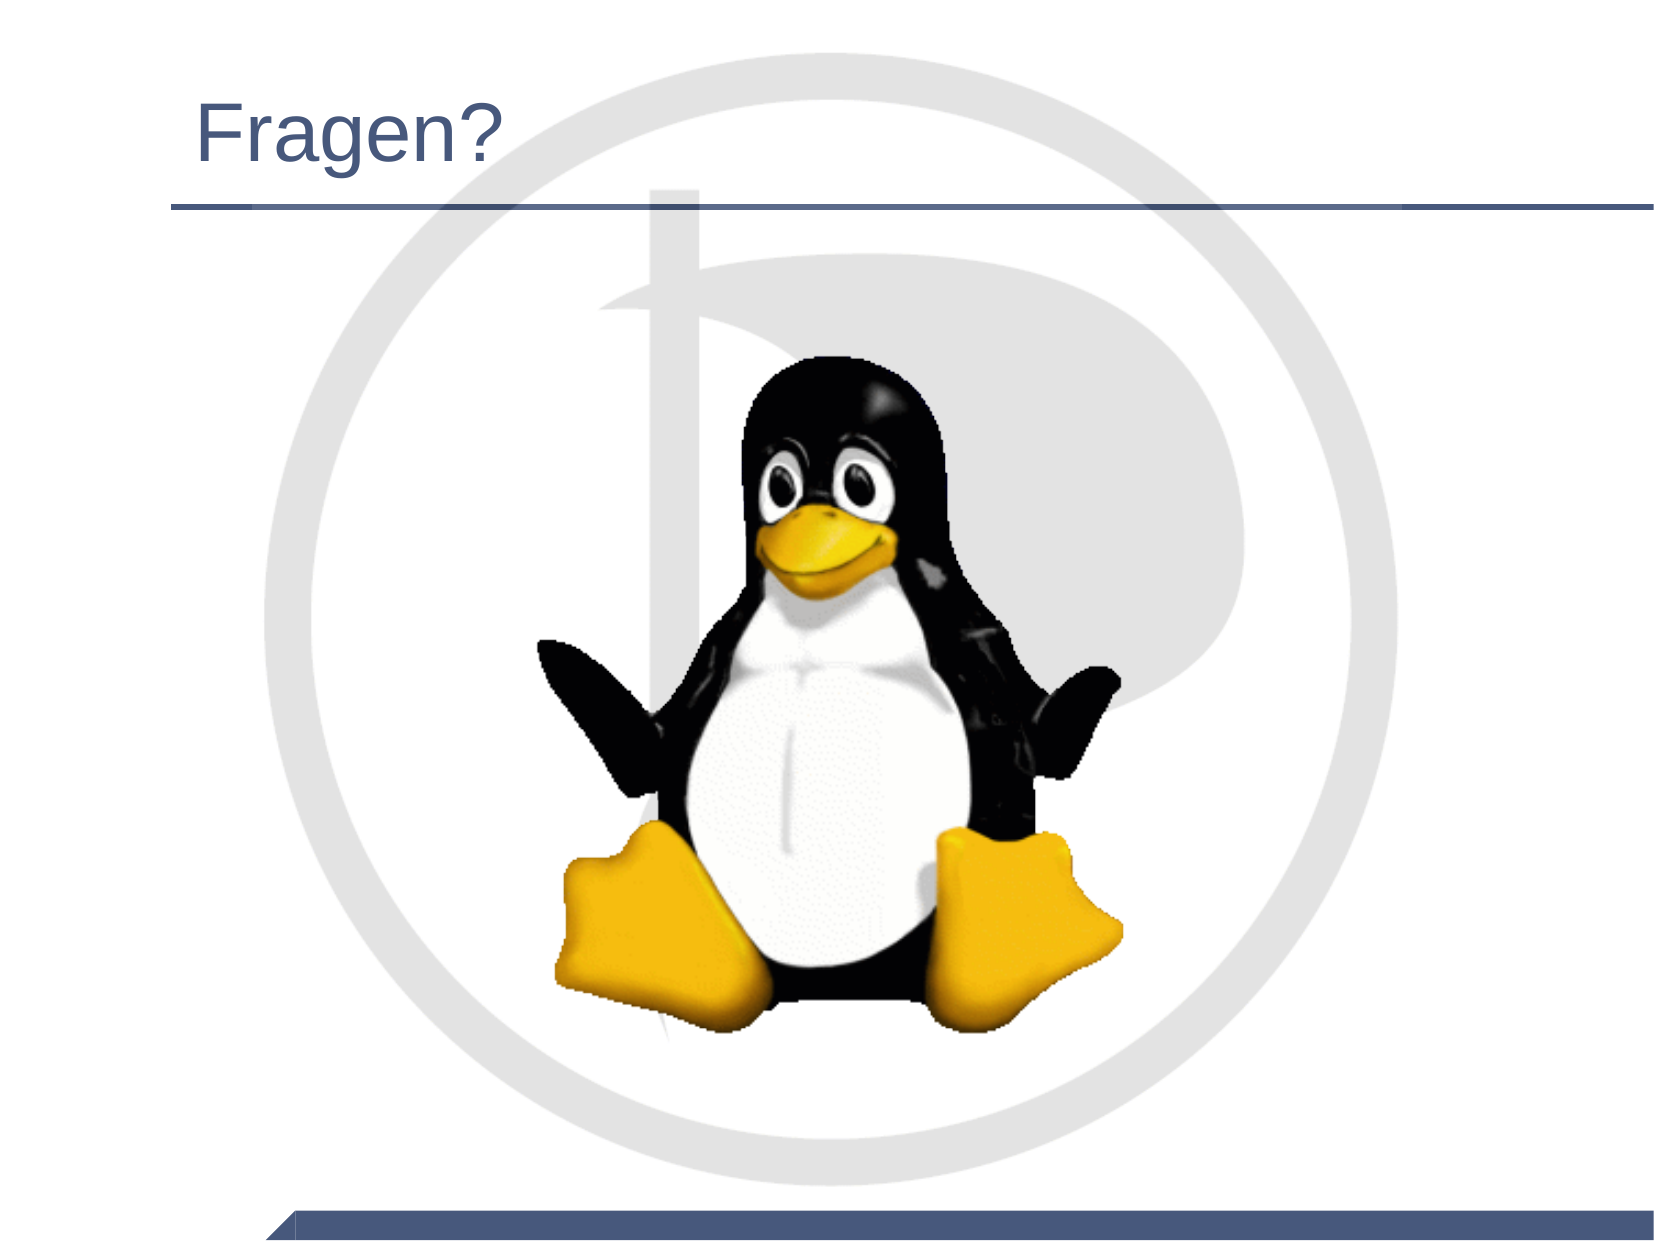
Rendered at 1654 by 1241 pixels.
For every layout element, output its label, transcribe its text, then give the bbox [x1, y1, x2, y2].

picture [498, 273, 1245, 1093]
title Fragen? [194, 29, 1530, 237]
